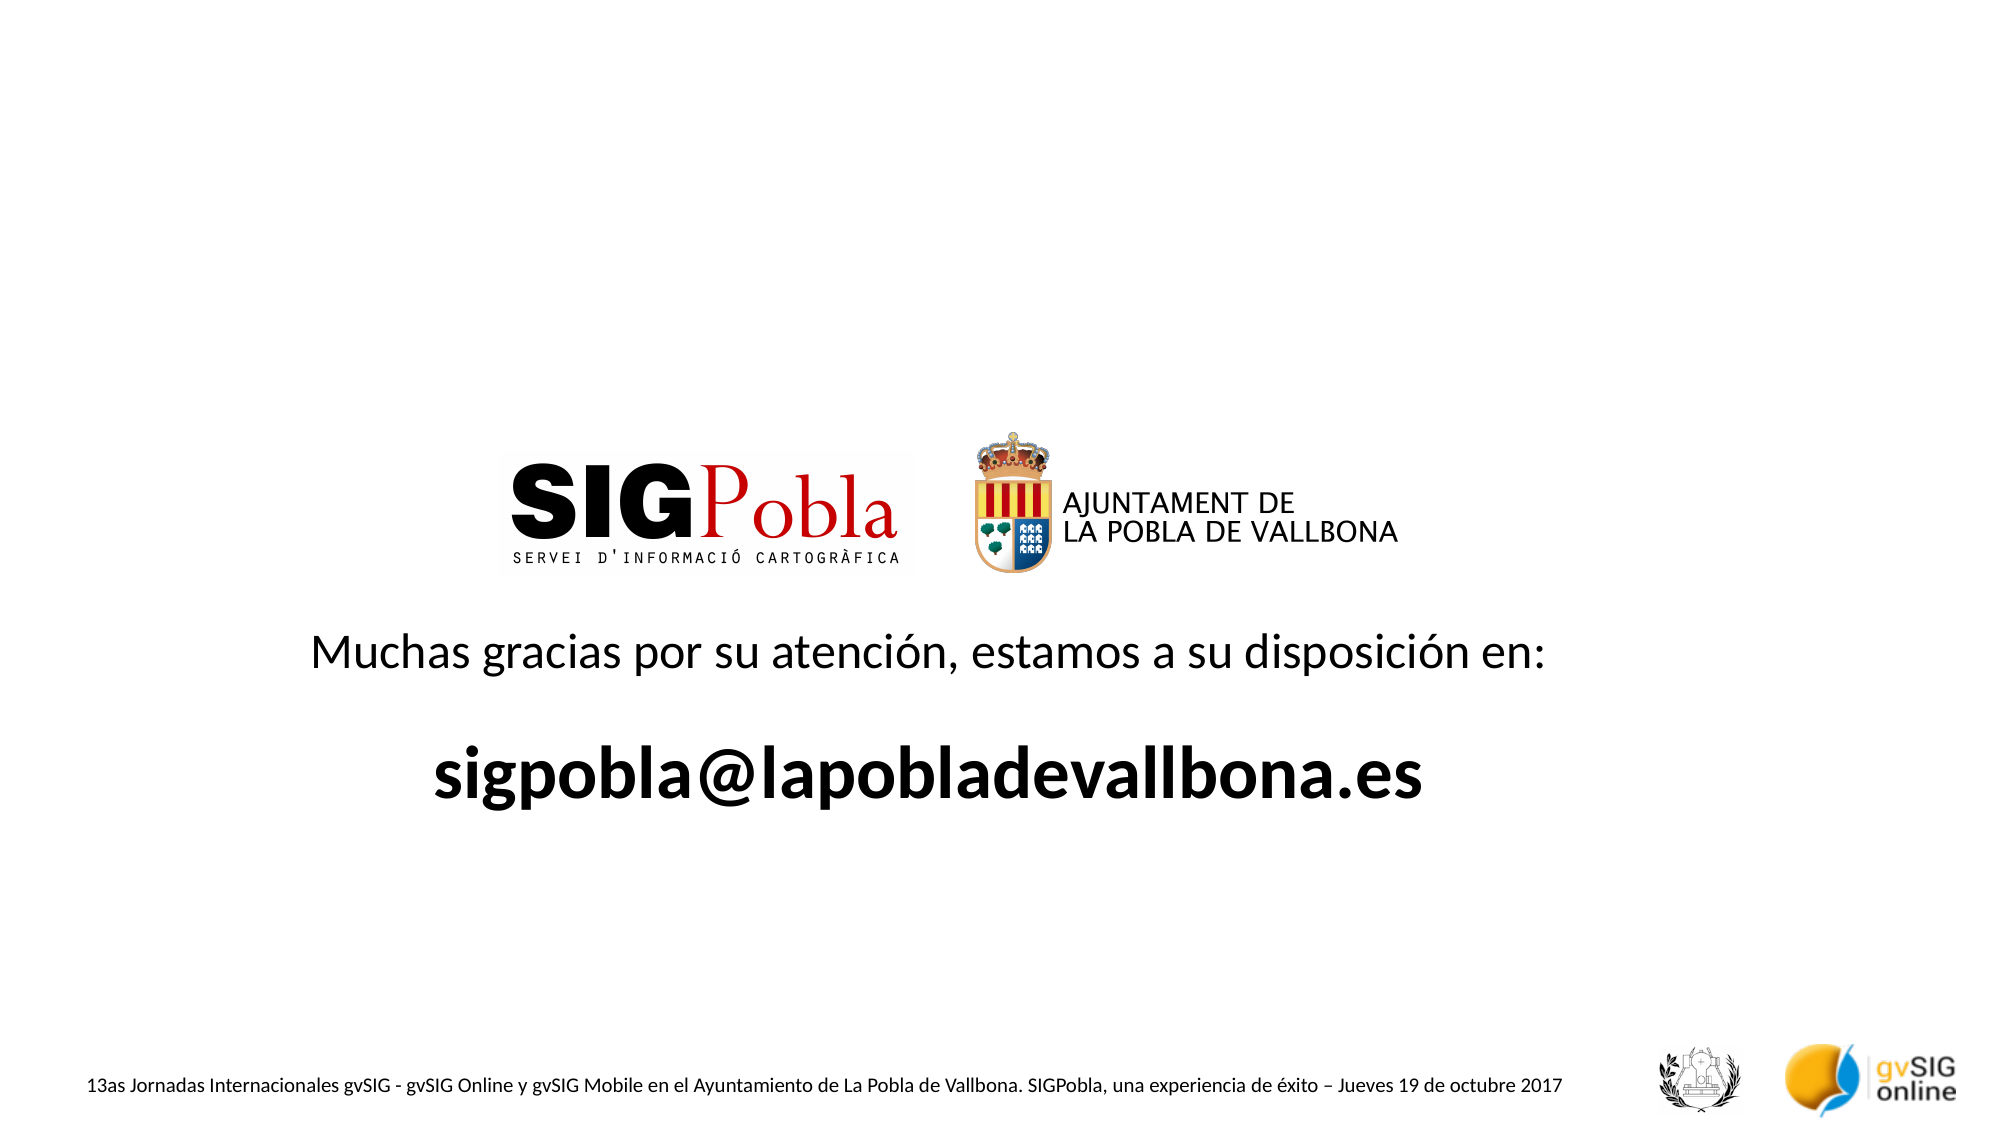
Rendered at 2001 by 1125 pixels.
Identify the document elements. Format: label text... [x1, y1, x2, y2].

picture [975, 432, 1398, 573]
picture [1785, 1044, 1956, 1118]
picture [498, 450, 914, 576]
text_box 13as Jornadas Internacionales gvSIG - gvSIG Online y gvSIG Mobile en el Ayuntamiento de La Pobla de Vallbona. SIGPobla, una experiencia de éxito – Jueves 19 de octubre 2017 [71, 1063, 1593, 1105]
text_box Muchas gracias por su atención, estamos a su disposición en: sigpobla@lapobladevallbona.es [295, 610, 1609, 869]
picture [1656, 1044, 1745, 1117]
